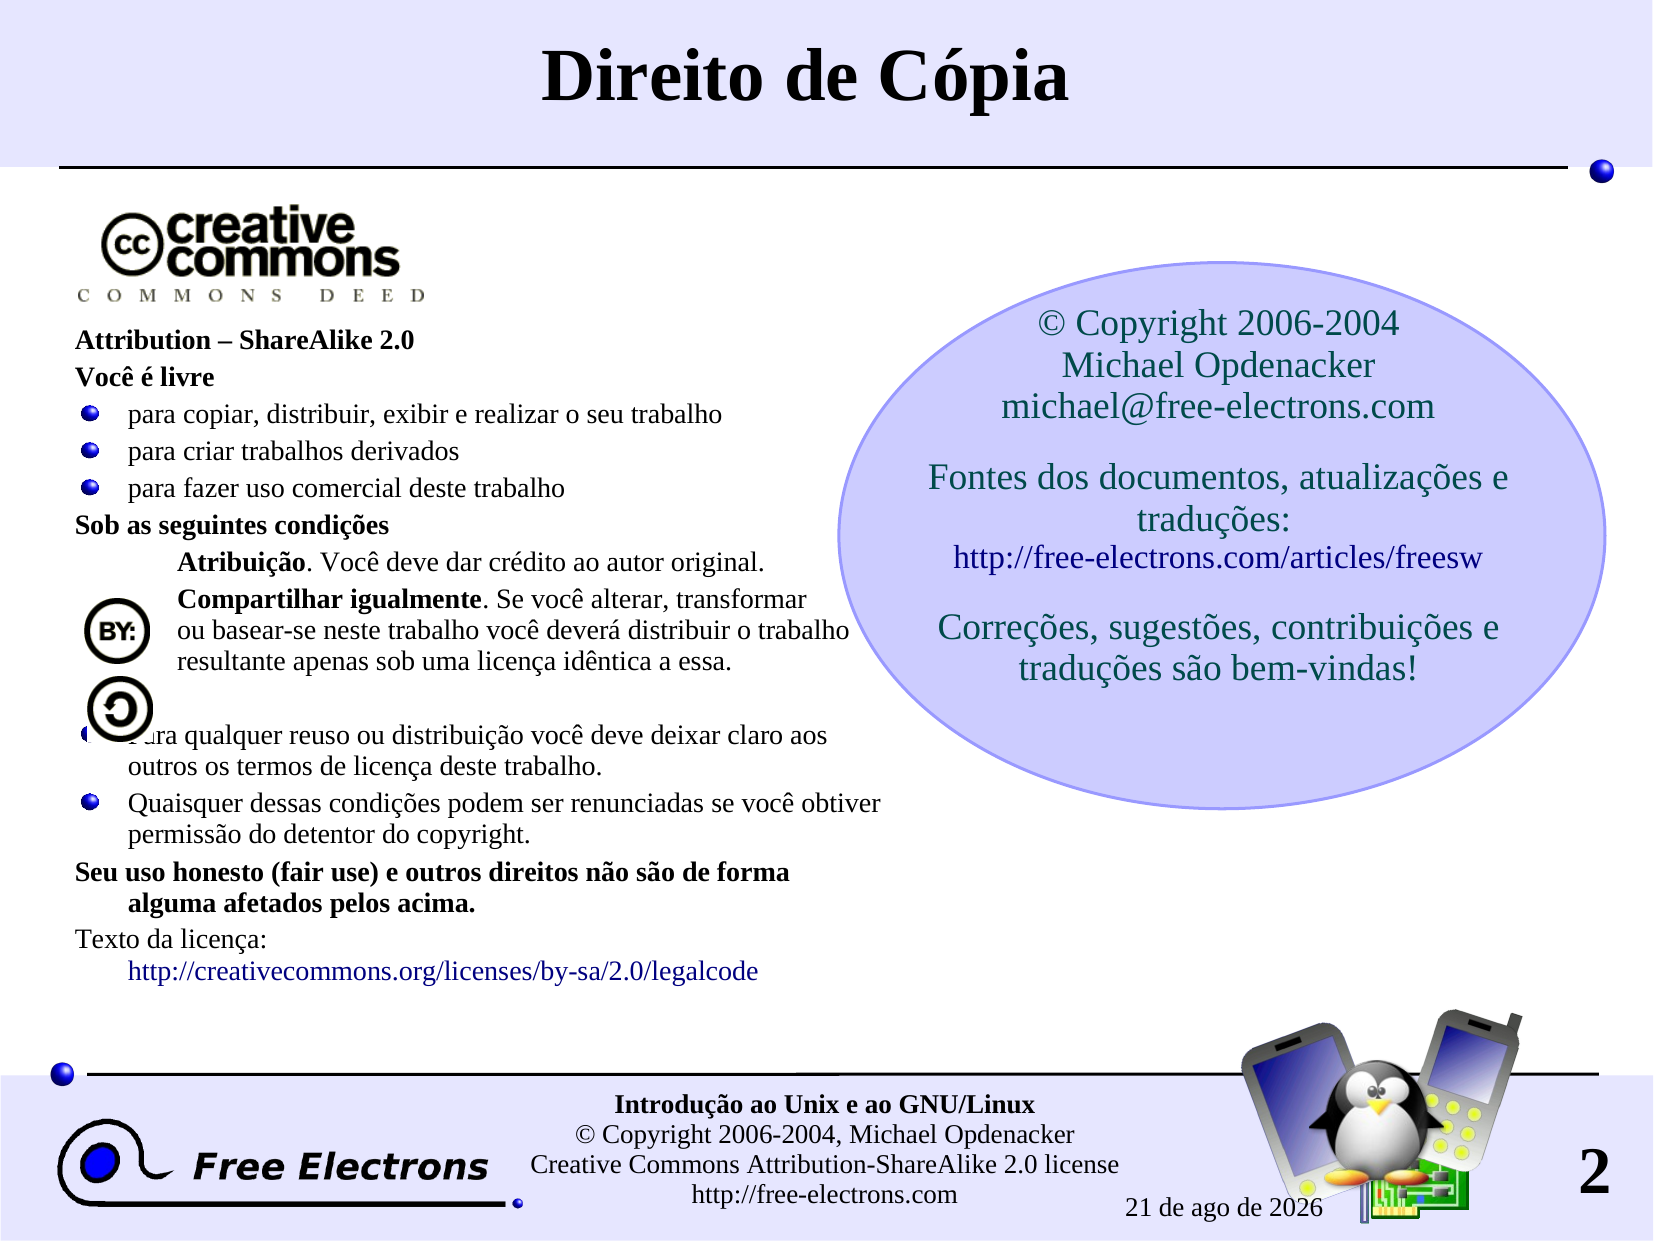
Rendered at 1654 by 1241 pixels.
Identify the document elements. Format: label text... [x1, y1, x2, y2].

text_box [1023, 262, 1421, 302]
picture [1225, 983, 1537, 1241]
picture [87, 676, 153, 742]
picture [50, 1108, 527, 1216]
picture [84, 598, 150, 664]
picture [1285, 1199, 1292, 1215]
text_box [947, 726, 1497, 809]
list © Copyright 2006-2004 Michael Opdenacker michael@free-electrons.com Fontes dos documentos, atualizações e traduções: http://free-electrons.com/articles/freesw Correções, sugestões, contribuições e traduções são bem-vindas! [863, 302, 1557, 726]
text_box [838, 440, 863, 632]
title Direito de Cópia [60, 12, 1551, 138]
list Attribution – ShareAlike 2.0 Você é livre para copiar, distribuir, exibir e realizar o seu trabalho para criar trabalhos derivados para fazer uso comercial deste trabalho Sob as seguintes condições Atribuição. Você deve dar crédito ao autor original. Compartilhar igualmente. Se você alterar, transformar ou basear-se neste trabalho você deverá distribuir o trabalho resultante apenas sob uma licença idêntica a essa. Para qualquer reuso ou distribuição você deve deixar claro aos outros os termos de licença deste trabalho. Quaisquer dessas condições podem ser renunciadas se você obtiver permissão do detentor do copyright. Seu uso honesto (fair use) e outros direitos não são de forma alguma afetados pelos acima. Texto da licença:http://creativecommons.org/licenses/by-sa/2.0/legalcode [56, 324, 883, 1063]
text_box [1557, 403, 1606, 669]
picture [78, 204, 424, 303]
